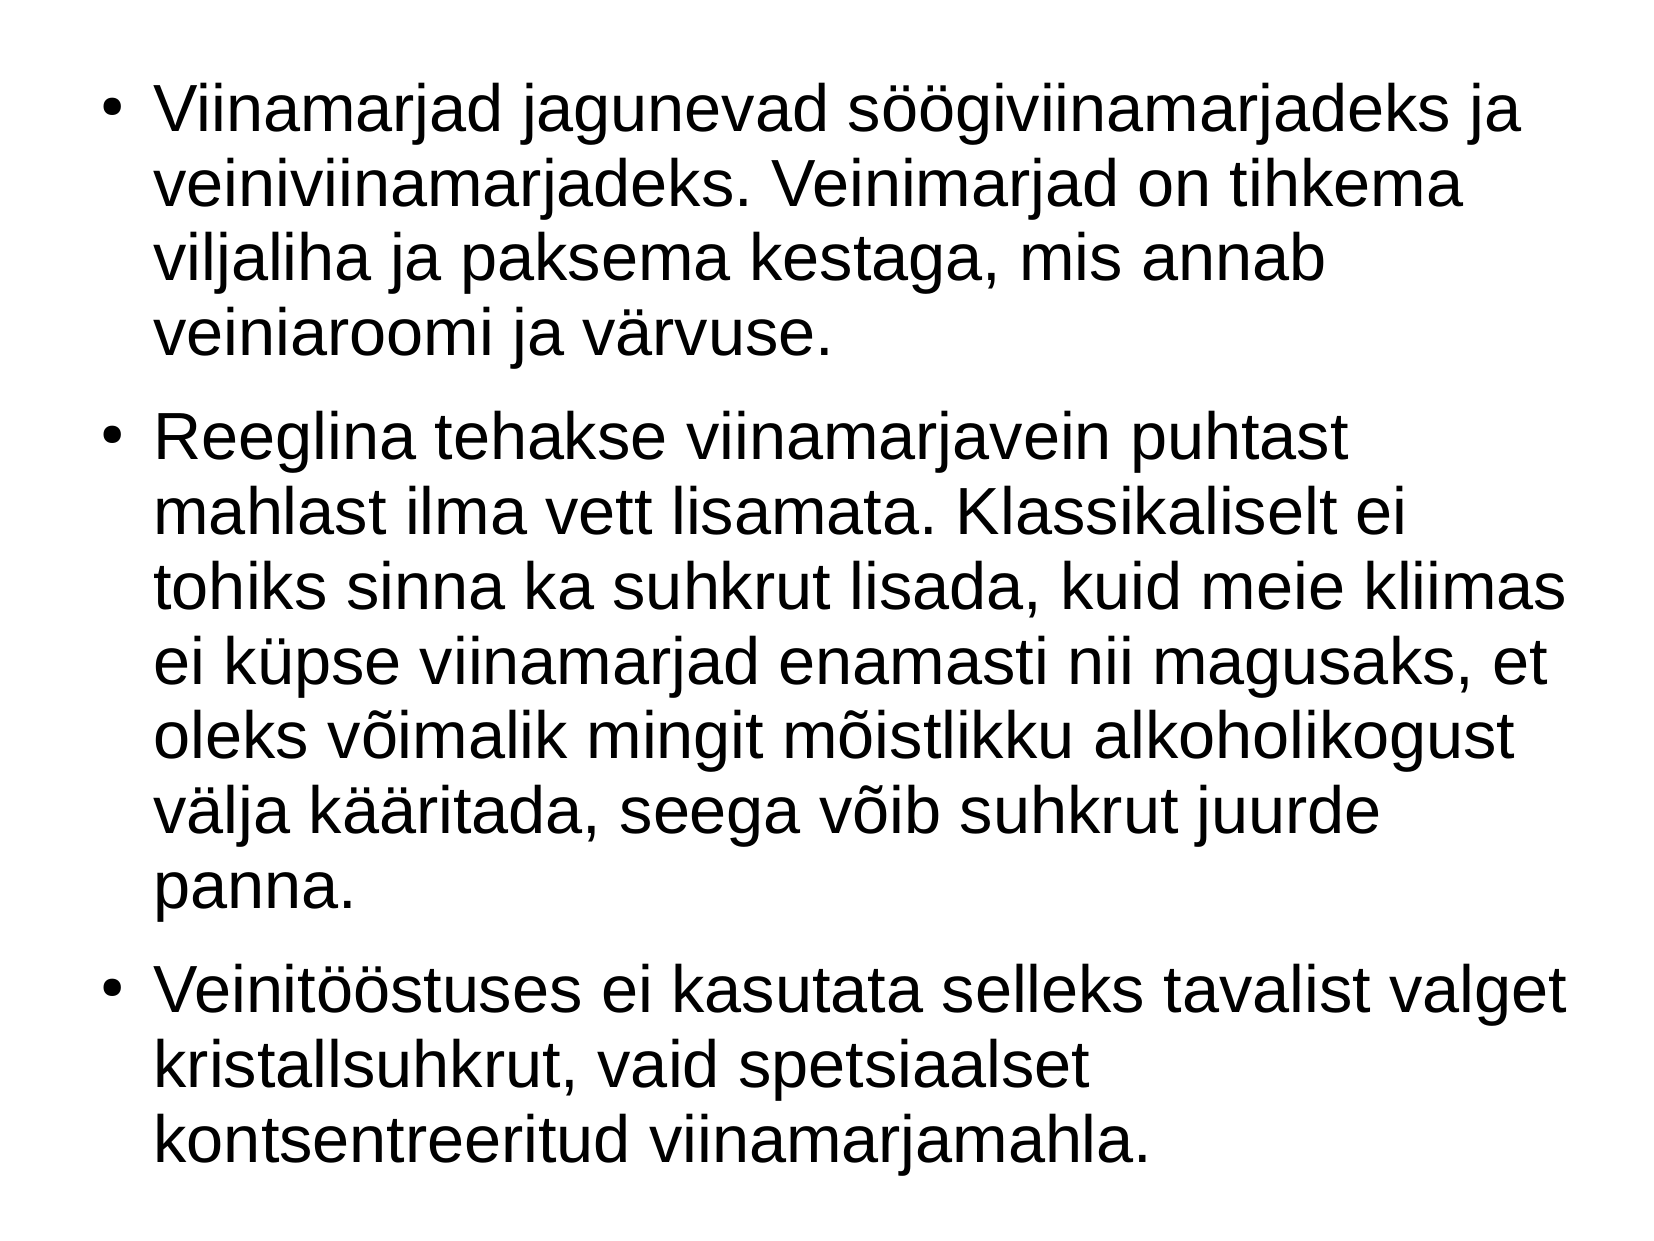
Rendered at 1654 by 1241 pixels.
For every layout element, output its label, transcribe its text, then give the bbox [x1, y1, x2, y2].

list Viinamarjad jagunevad söögiviinamarjadeks ja veiniviinamarjadeks. Veinimarjad on tihkema viljaliha ja paksema kestaga, mis annab veiniaroomi ja värvuse. Reeglina tehakse viinamarjavein puhtast mahlast ilma vett lisamata. Klassikaliselt ei tohiks sinna ka suhkrut lisada, kuid meie kliimas ei küpse viinamarjad enamasti nii magusaks, et oleks võimalik mingit mõistlikku alkoholikogust välja kääritada, seega võib suhkrut juurde panna. Veinitööstuses ei kasutata selleks tavalist valget kristallsuhkrut, vaid spetsiaalset kontsentreeritud viinamarjamahla. [82, 70, 1571, 1170]
